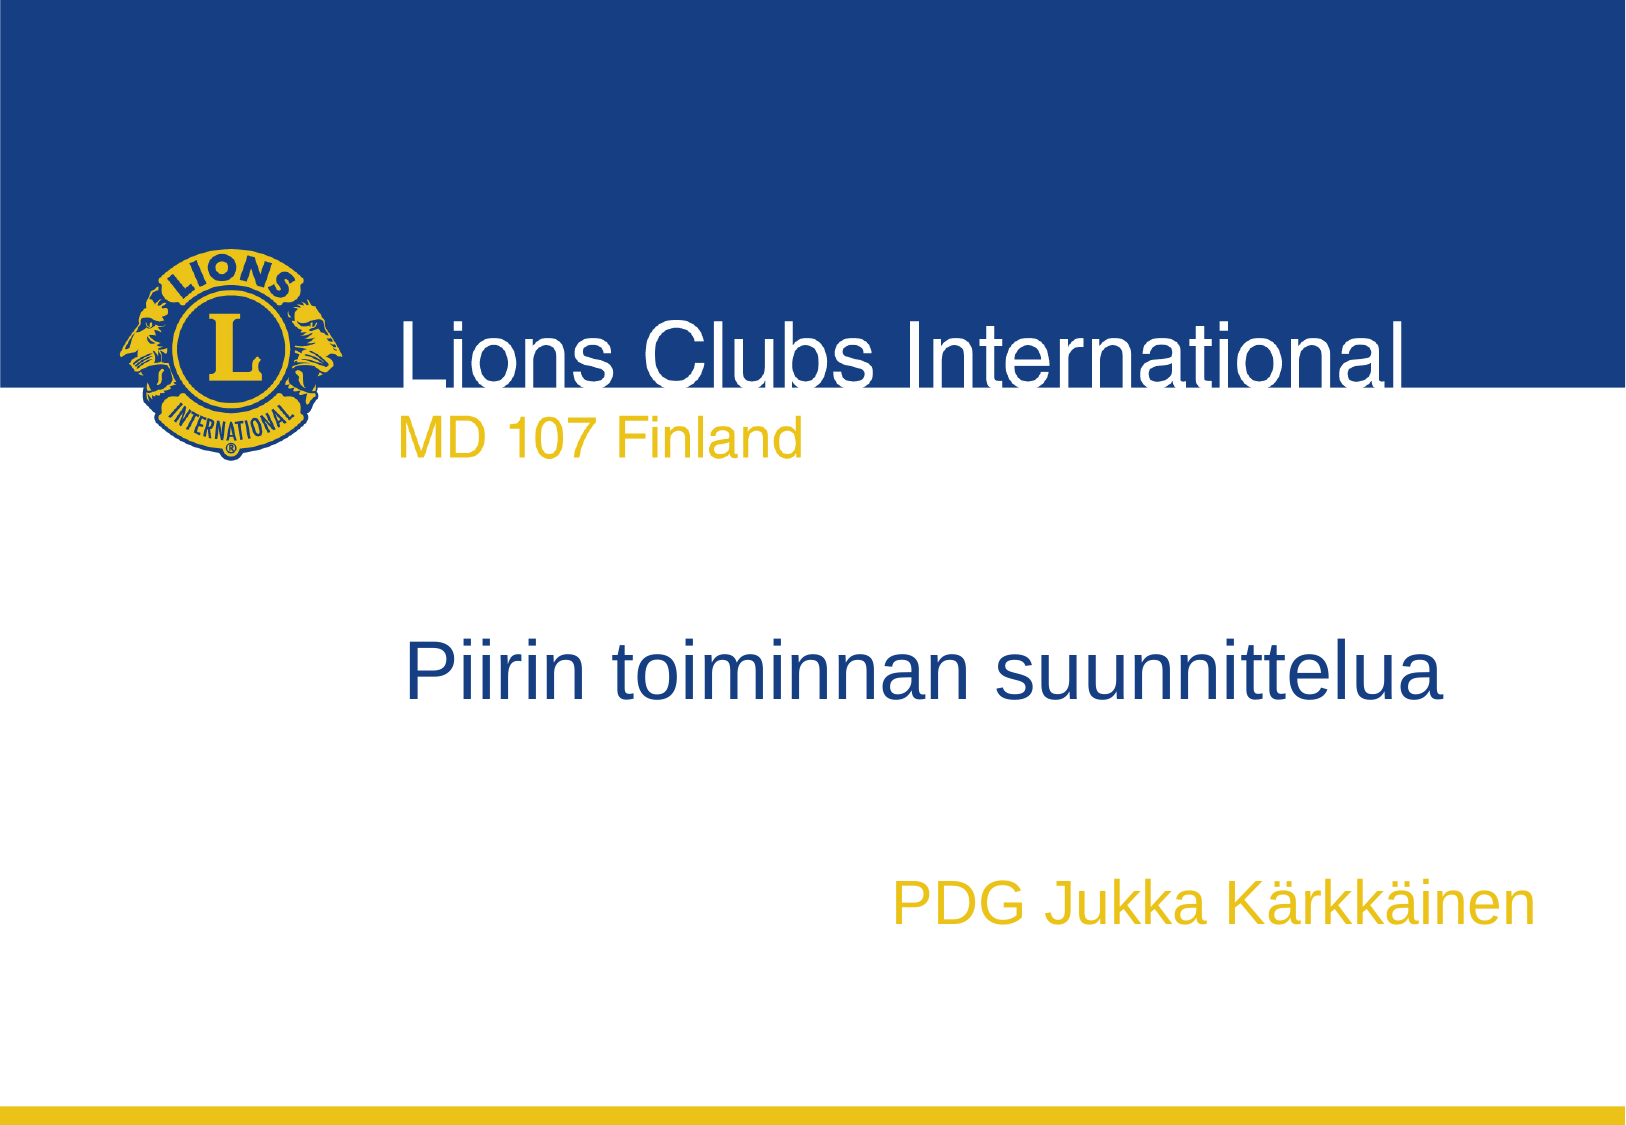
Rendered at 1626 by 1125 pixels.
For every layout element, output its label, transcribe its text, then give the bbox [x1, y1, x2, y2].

text_box [0, 1106, 1625, 1125]
picture [0, 0, 1626, 479]
subtitle PDG Jukka Kärkkäinen [388, 854, 1553, 978]
title Piirin toiminnan suunnittelua [388, 585, 1553, 748]
